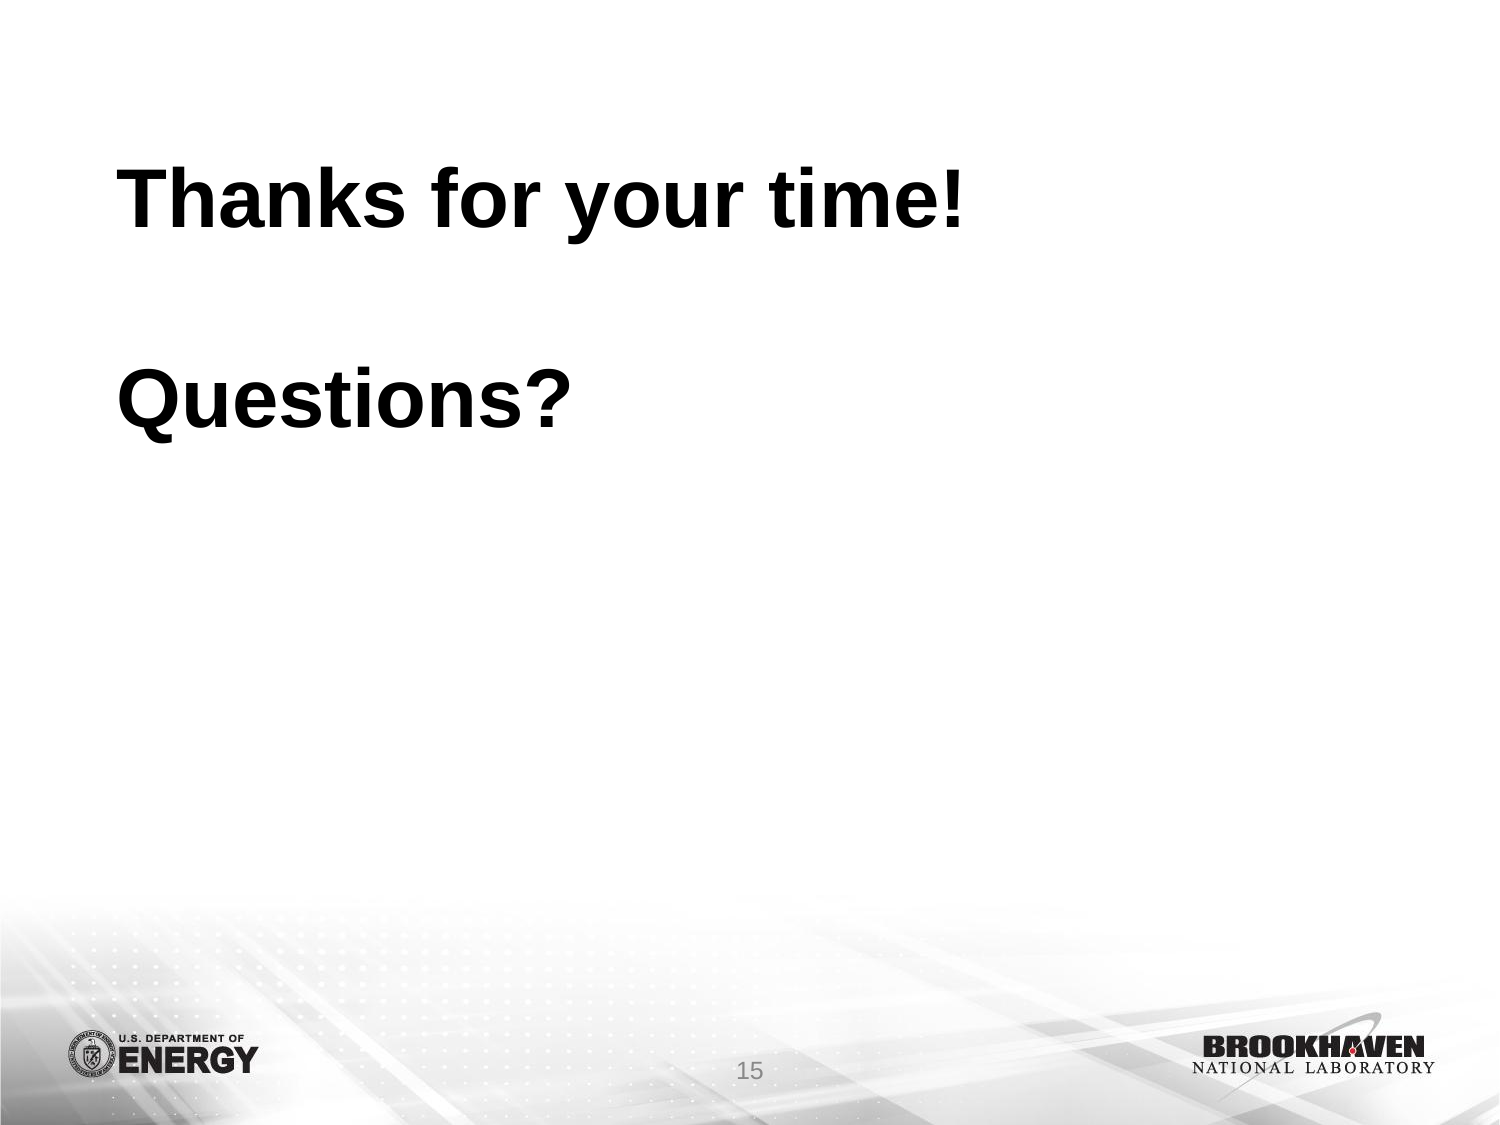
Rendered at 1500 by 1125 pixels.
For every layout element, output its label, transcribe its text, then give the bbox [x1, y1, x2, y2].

picture [0, 0, 1500, 1125]
slide_number <number> [581, 1039, 919, 1100]
text_box Thanks for your time! Questions? [101, 136, 1394, 275]
